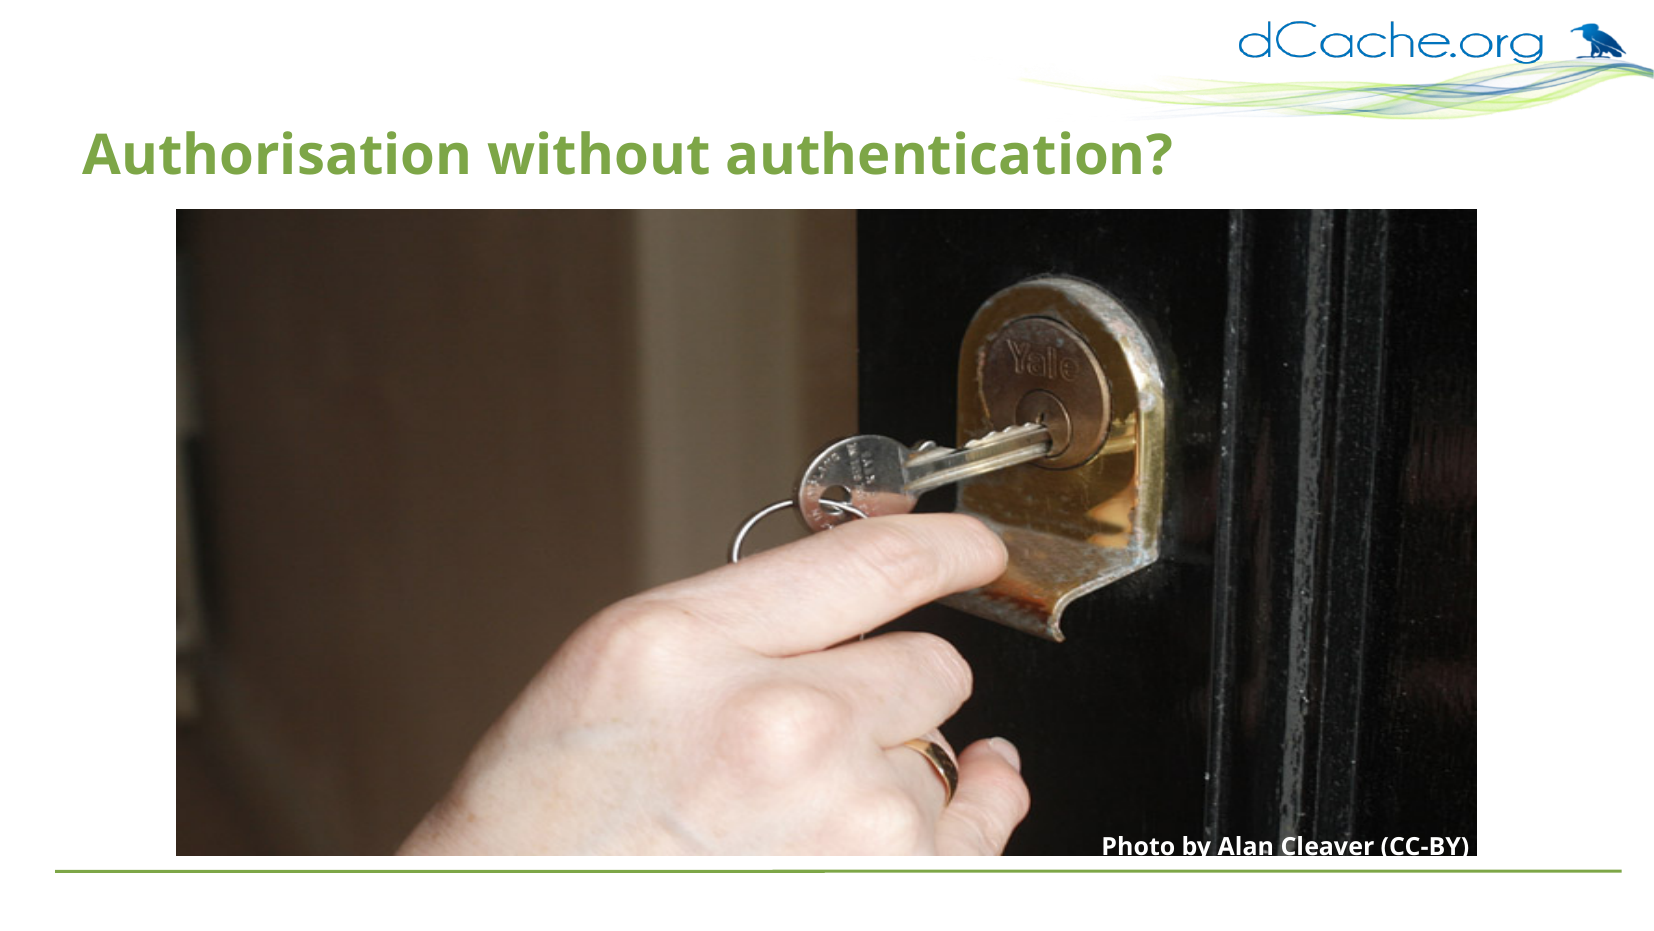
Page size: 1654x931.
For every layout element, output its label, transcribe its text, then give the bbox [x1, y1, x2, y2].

picture [956, 12, 1654, 127]
title Authorisation without authentication? [82, 116, 1605, 189]
text_box Photo by Alan Cleaver (CC-BY) [1086, 821, 1543, 866]
picture [176, 209, 1477, 856]
